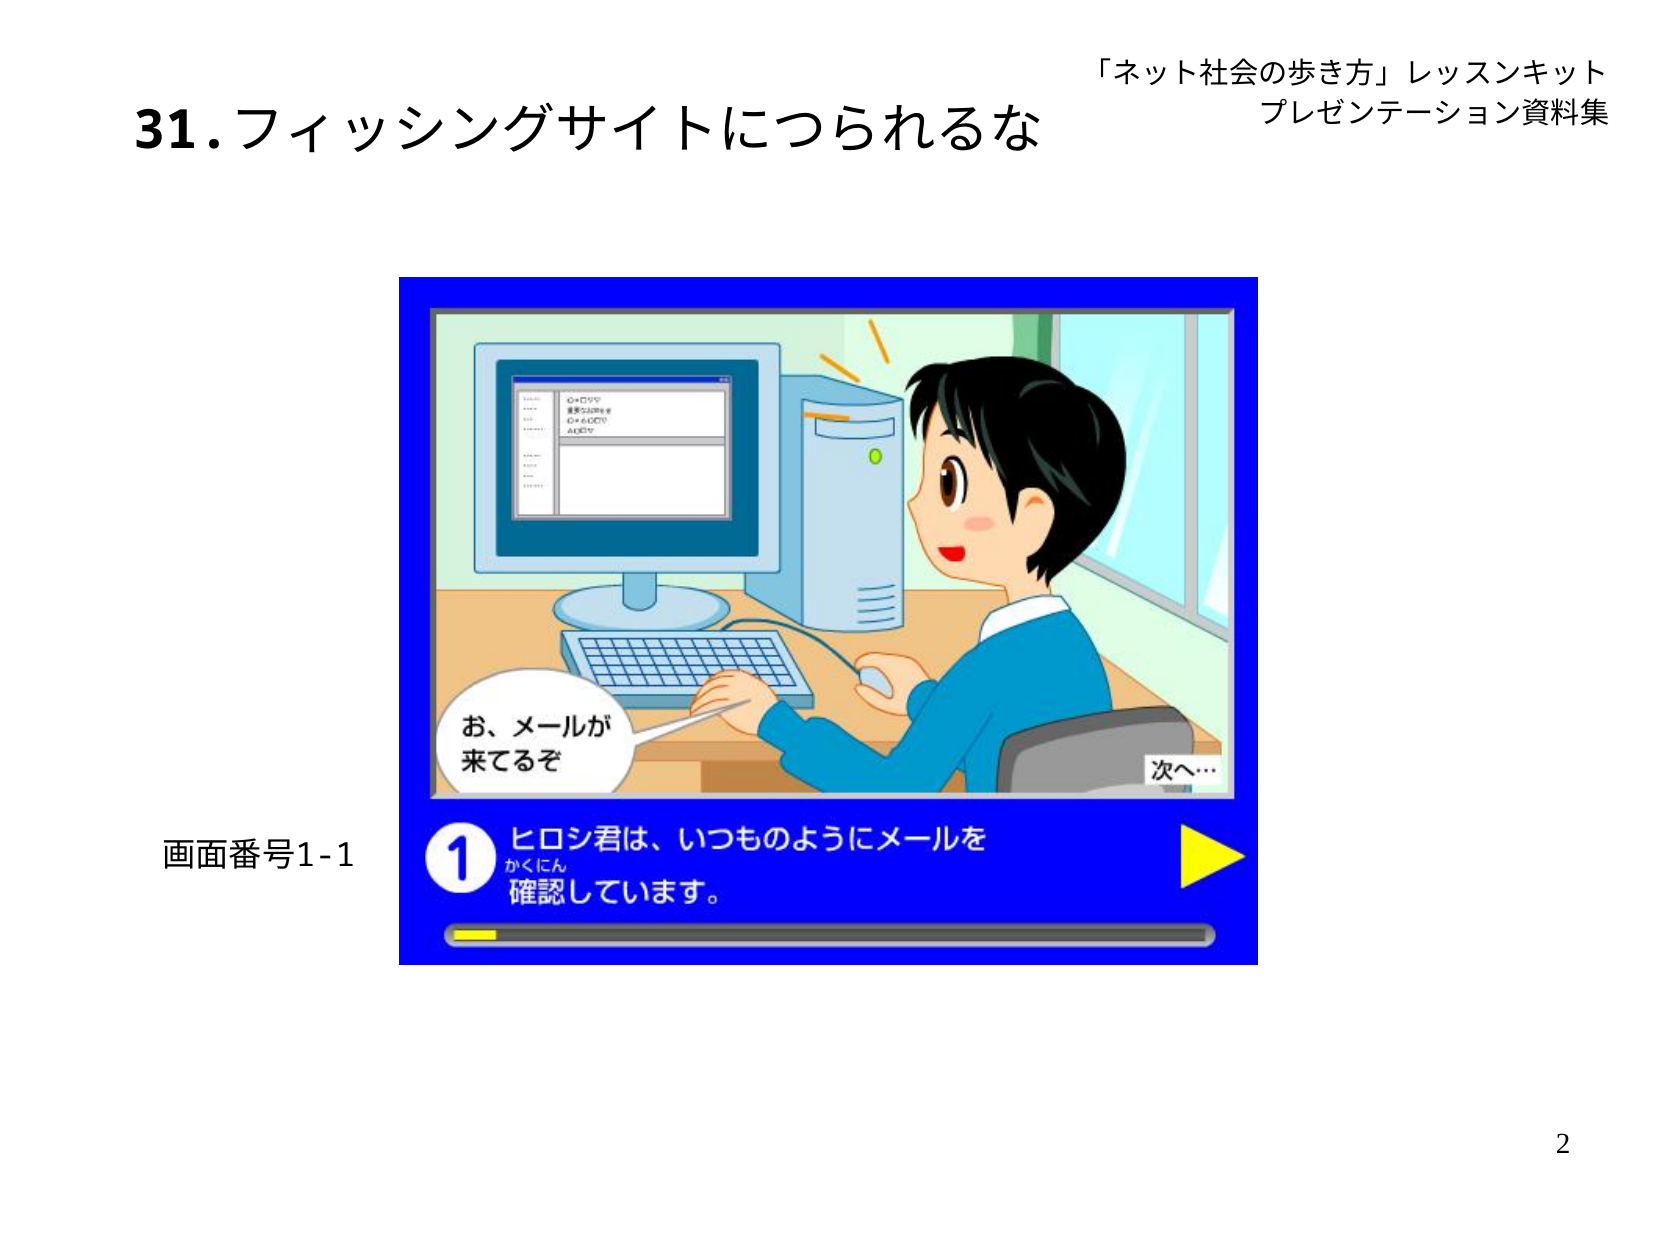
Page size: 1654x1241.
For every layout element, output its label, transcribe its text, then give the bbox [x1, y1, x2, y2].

text_box 31.フィッシングサイトにつられるな [118, 88, 1093, 169]
text_box 画面番号1-1 [147, 826, 384, 882]
picture [399, 277, 1258, 965]
text_box 「ネット社会の歩き方」レッスンキット プレゼンテーション資料集 [1062, 44, 1625, 139]
